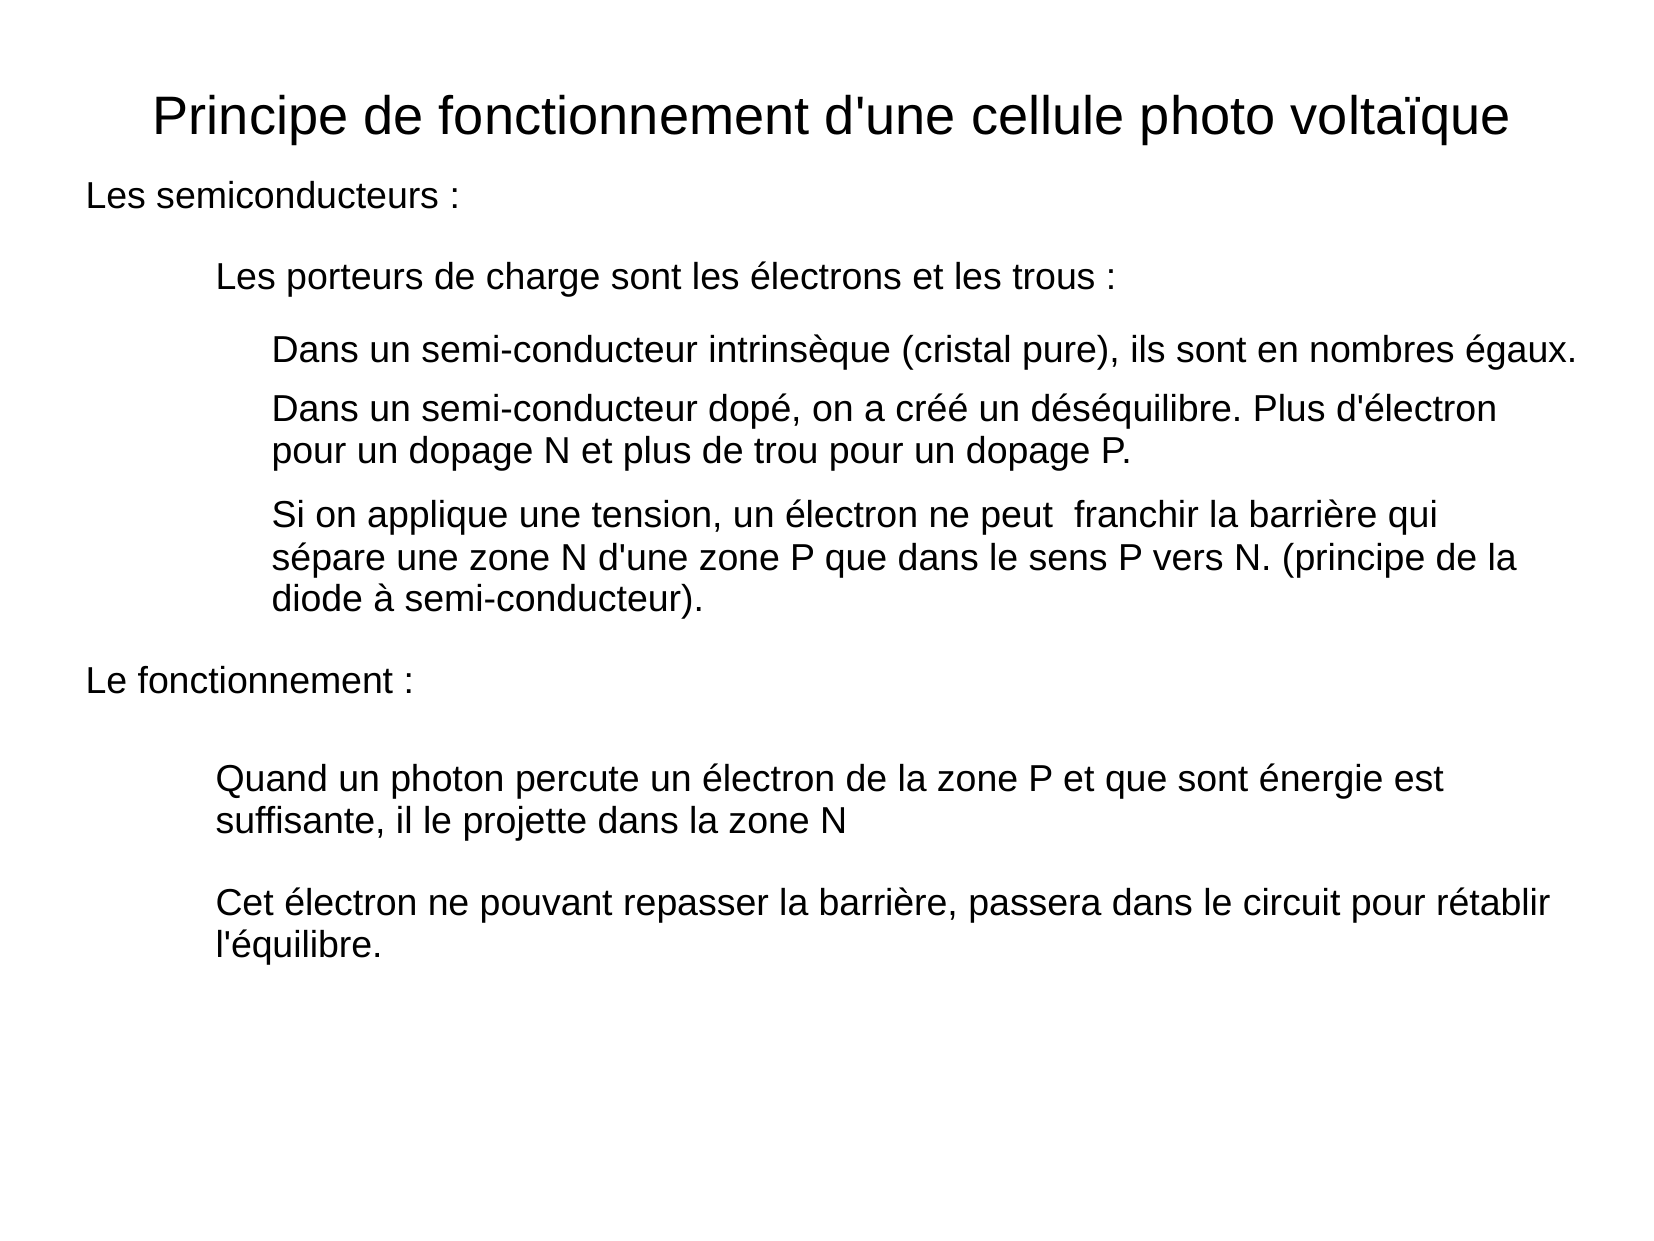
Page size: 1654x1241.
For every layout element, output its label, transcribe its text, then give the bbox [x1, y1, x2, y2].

text_box Cet électron ne pouvant repasser la barrière, passera dans le circuit pour rétablir l'équilibre. [200, 874, 1607, 973]
text_box Quand un photon percute un électron de la zone P et que sont énergie est suffisante, il le projette dans la zone N [200, 750, 1607, 849]
text_box Dans un semi-conducteur intrinsèque (cristal pure), ils sont en nombres égaux. [256, 321, 1607, 378]
text_box Si on applique une tension, un électron ne peut franchir la barrière qui sépare une zone N d'une zone P que dans le sens P vers N. (principe de la diode à semi-conducteur). [256, 486, 1577, 628]
text_box Principe de fonctionnement d'une cellule photo voltaïque [137, 78, 1524, 154]
text_box Les porteurs de charge sont les électrons et les trous : [200, 248, 1607, 305]
text_box Les semiconducteurs : [70, 167, 476, 225]
text_box Le fonctionnement : [70, 651, 431, 709]
text_box Dans un semi-conducteur dopé, on a créé un déséquilibre. Plus d'électron pour un dopage N et plus de trou pour un dopage P. [256, 380, 1577, 479]
